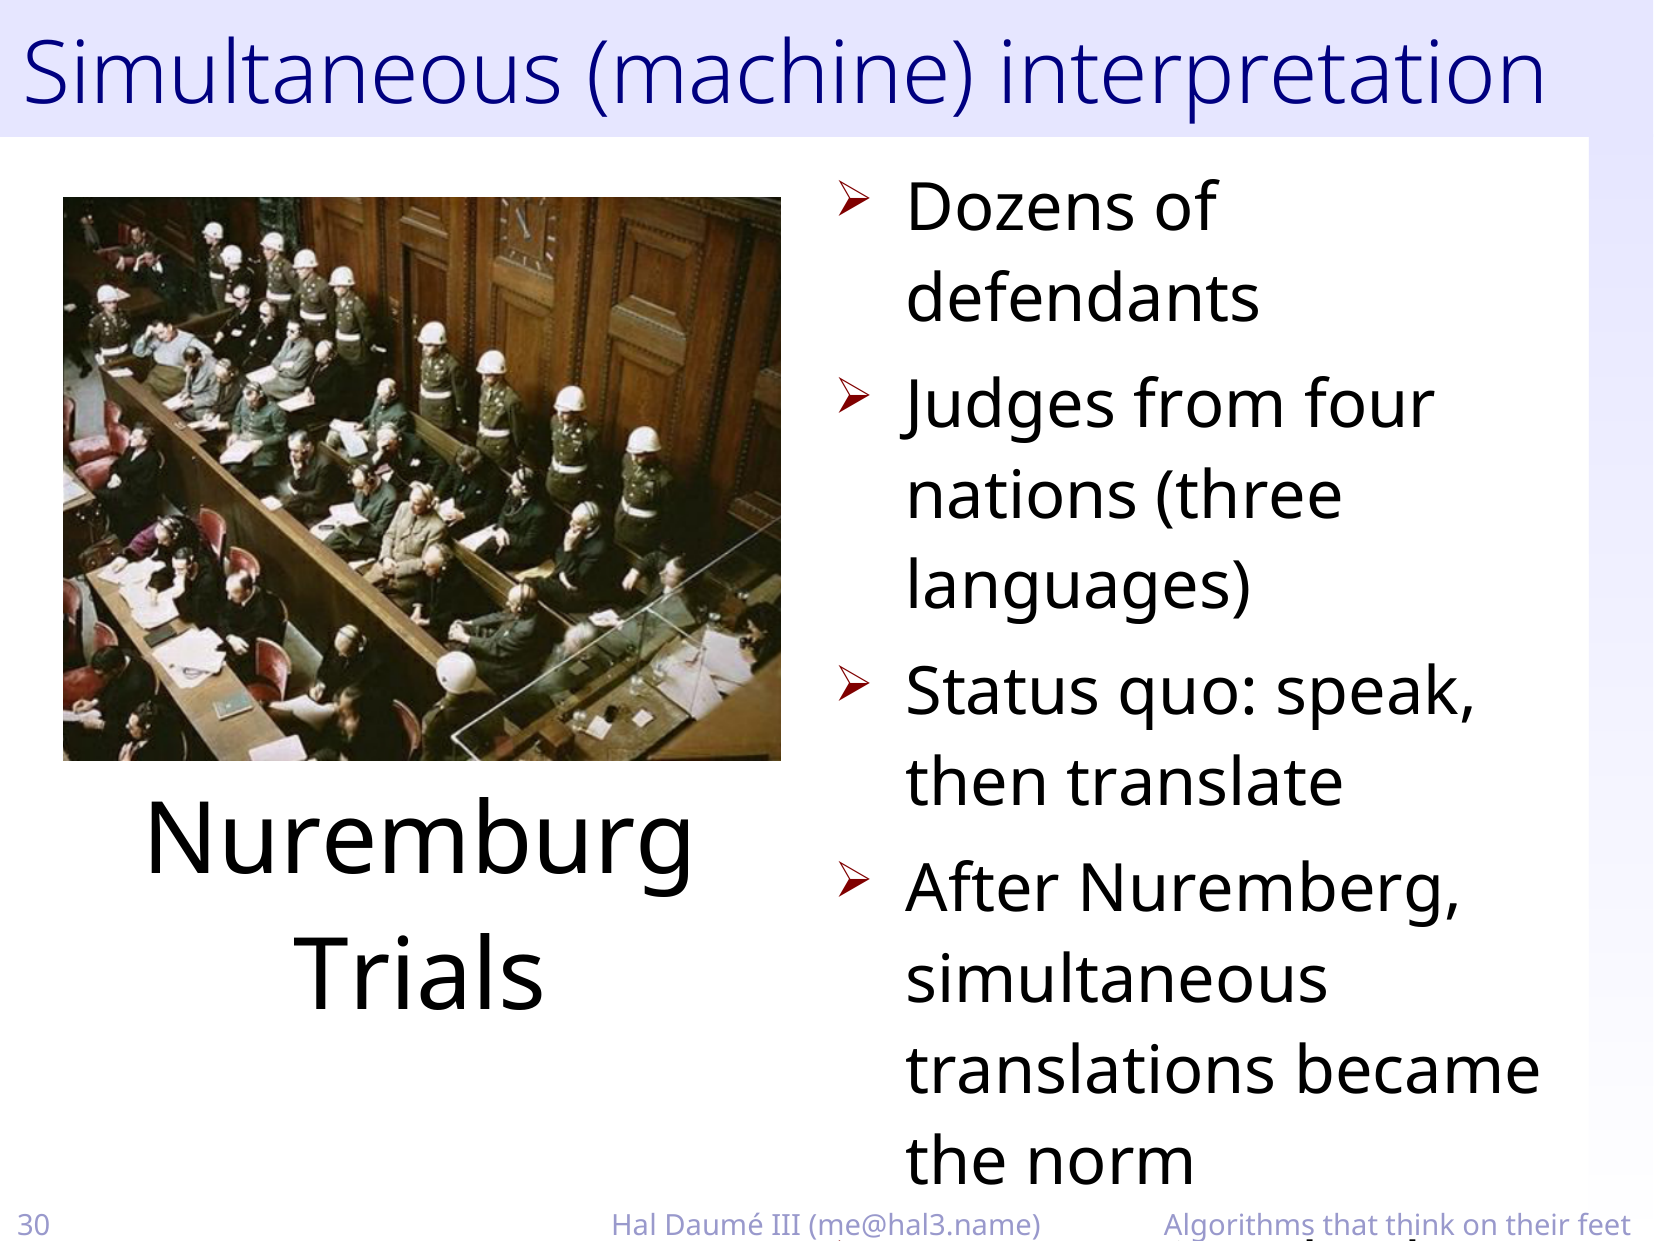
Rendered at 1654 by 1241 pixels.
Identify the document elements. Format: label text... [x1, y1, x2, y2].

list Dozens of defendants Judges from four nations (three languages) Status quo: speak, then translate After Nuremberg, simultaneous translations became the norm Long wait → bad conversation [822, 159, 1575, 1068]
picture [63, 197, 781, 761]
title Simultaneous (machine) interpretation [22, 8, 1639, 131]
text_box Nuremburg Trials [140, 766, 700, 1033]
